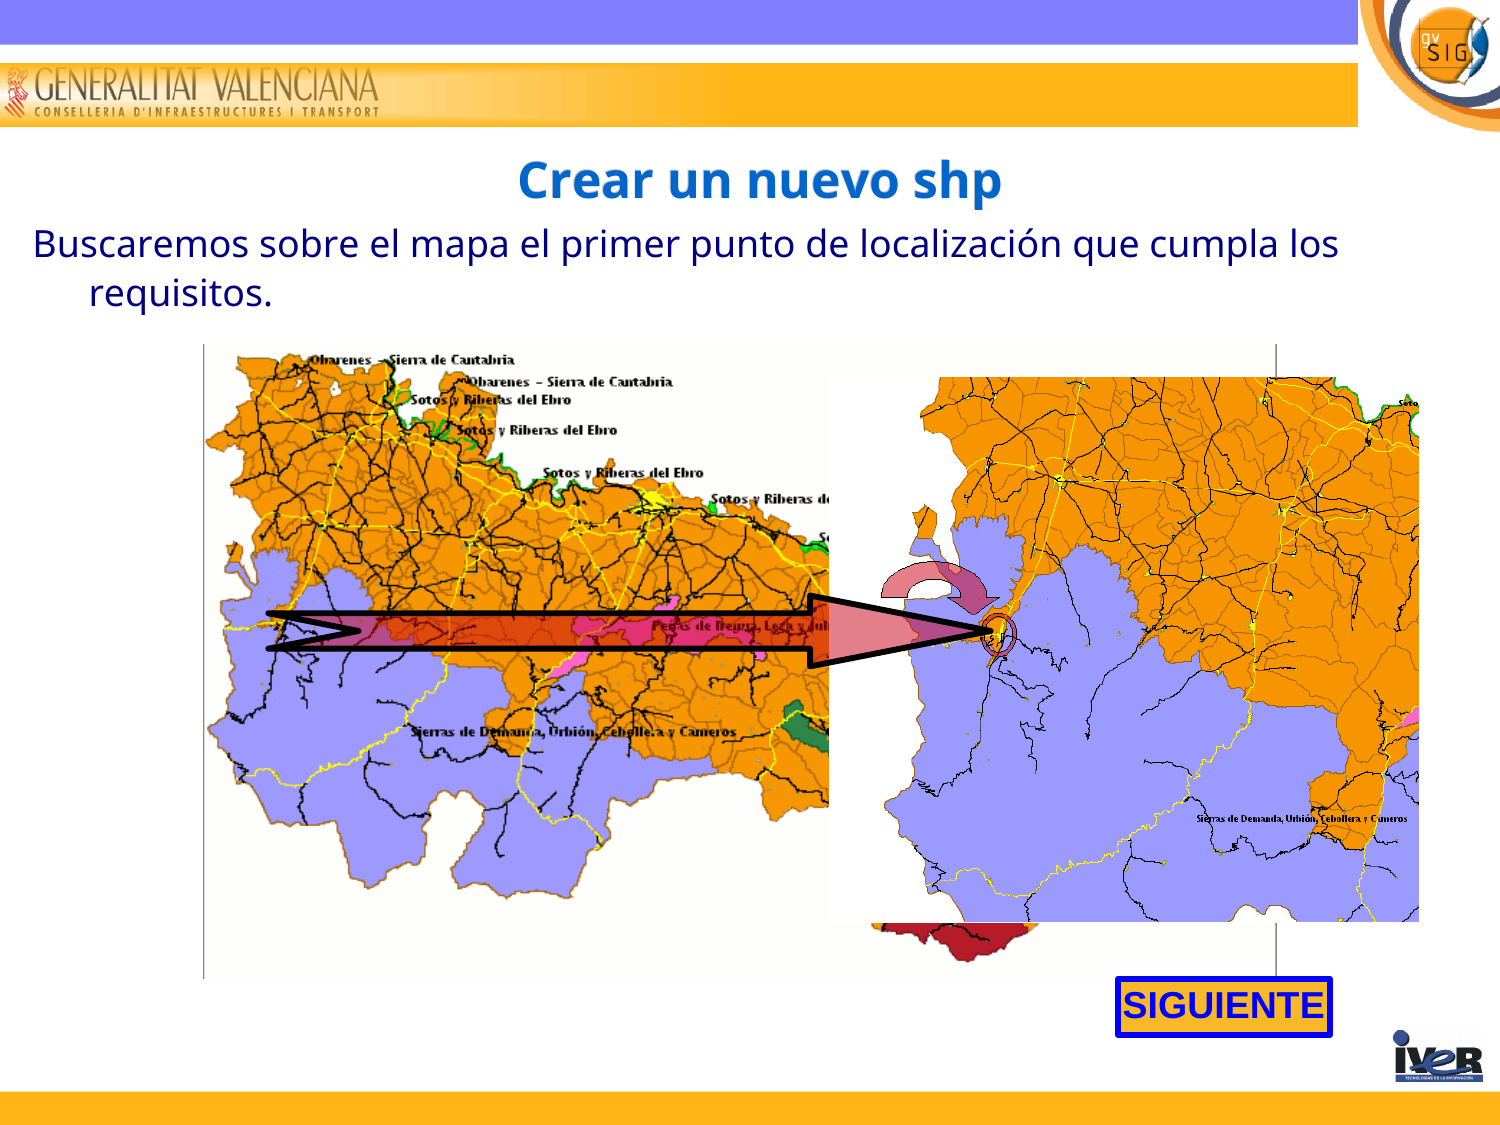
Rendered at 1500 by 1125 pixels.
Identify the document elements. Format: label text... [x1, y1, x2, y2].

text_box [268, 595, 991, 667]
title Crear un nuevo shp [85, 77, 1436, 218]
picture [1358, 0, 1500, 133]
text_box SIGUIENTE [1117, 978, 1330, 1035]
picture [203, 344, 1420, 979]
picture [1393, 1030, 1483, 1082]
list Buscaremos sobre el mapa el primer punto de localización que cumpla los requisitos. [32, 218, 1500, 555]
